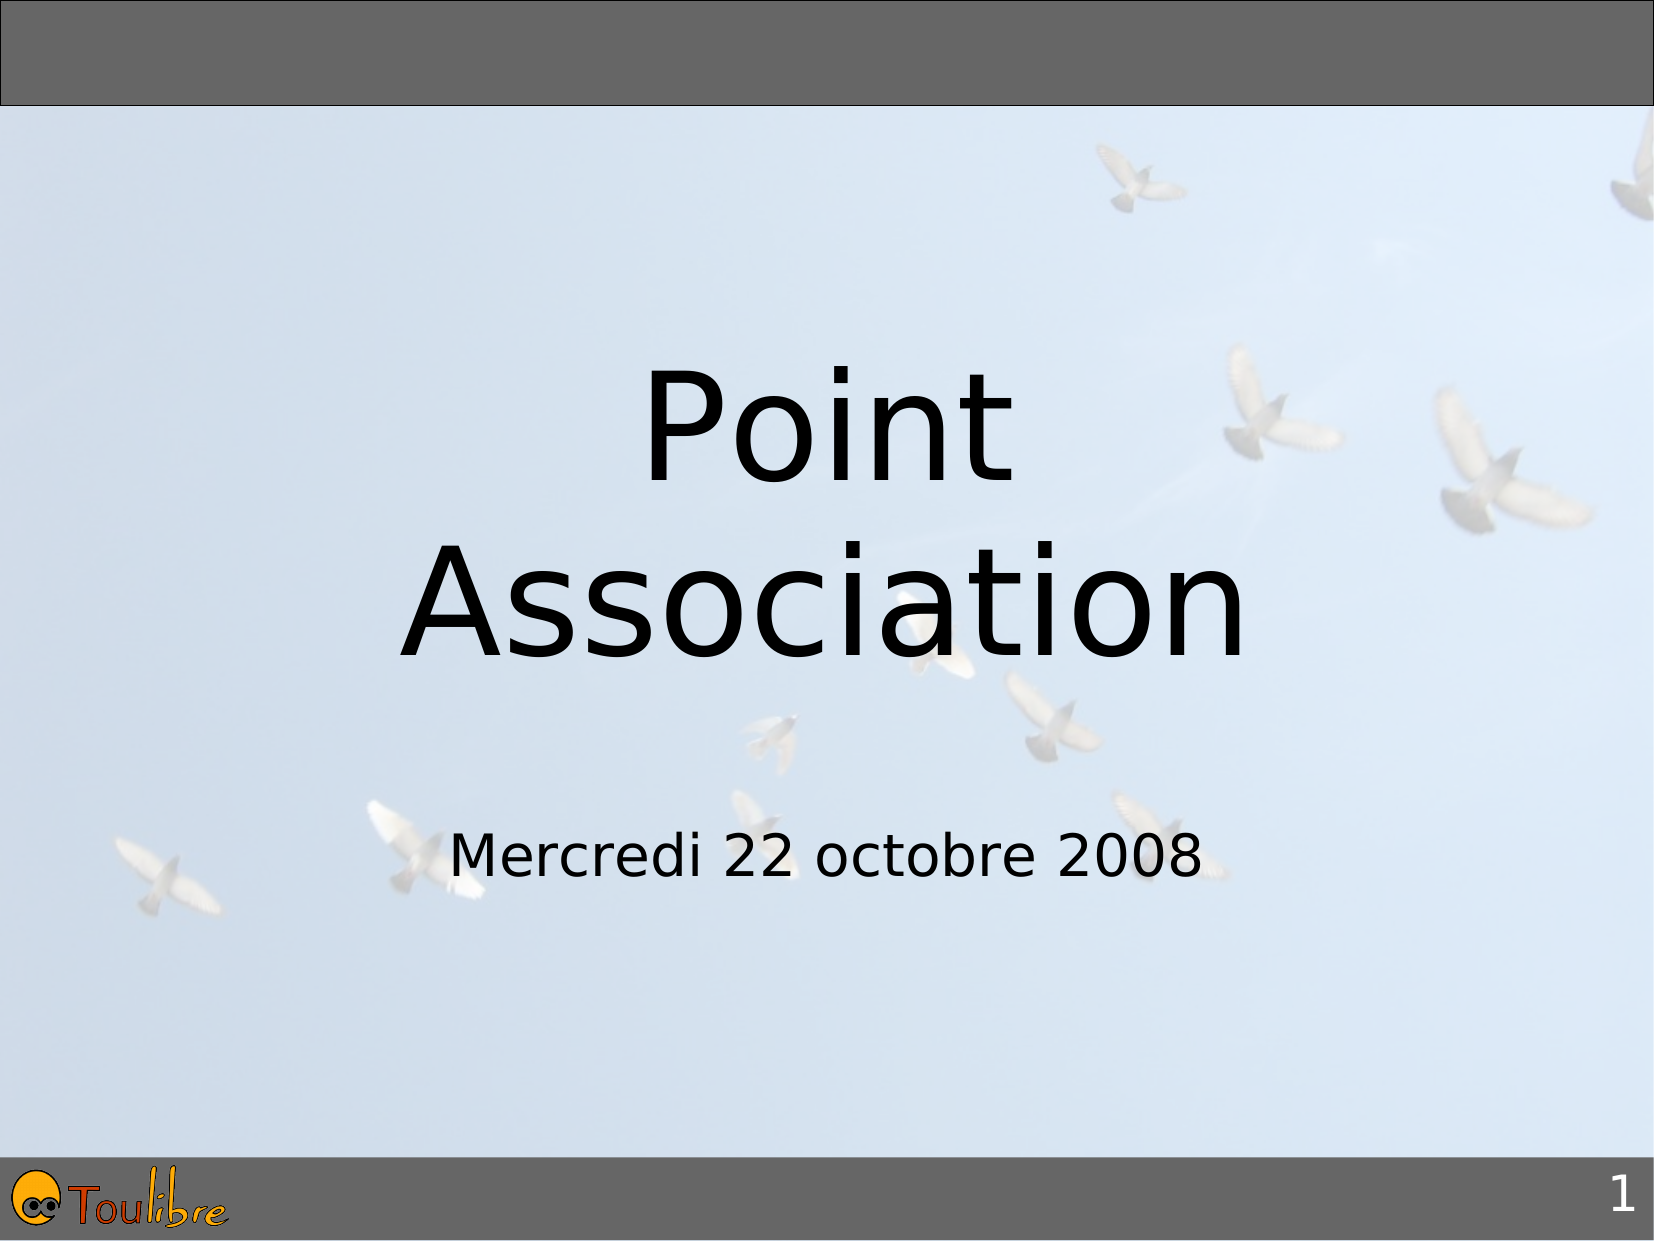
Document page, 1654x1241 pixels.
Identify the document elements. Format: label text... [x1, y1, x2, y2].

text_box Point Association Mercredi 22 octobre 2008 [0, 334, 1654, 898]
picture [11, 1165, 229, 1228]
